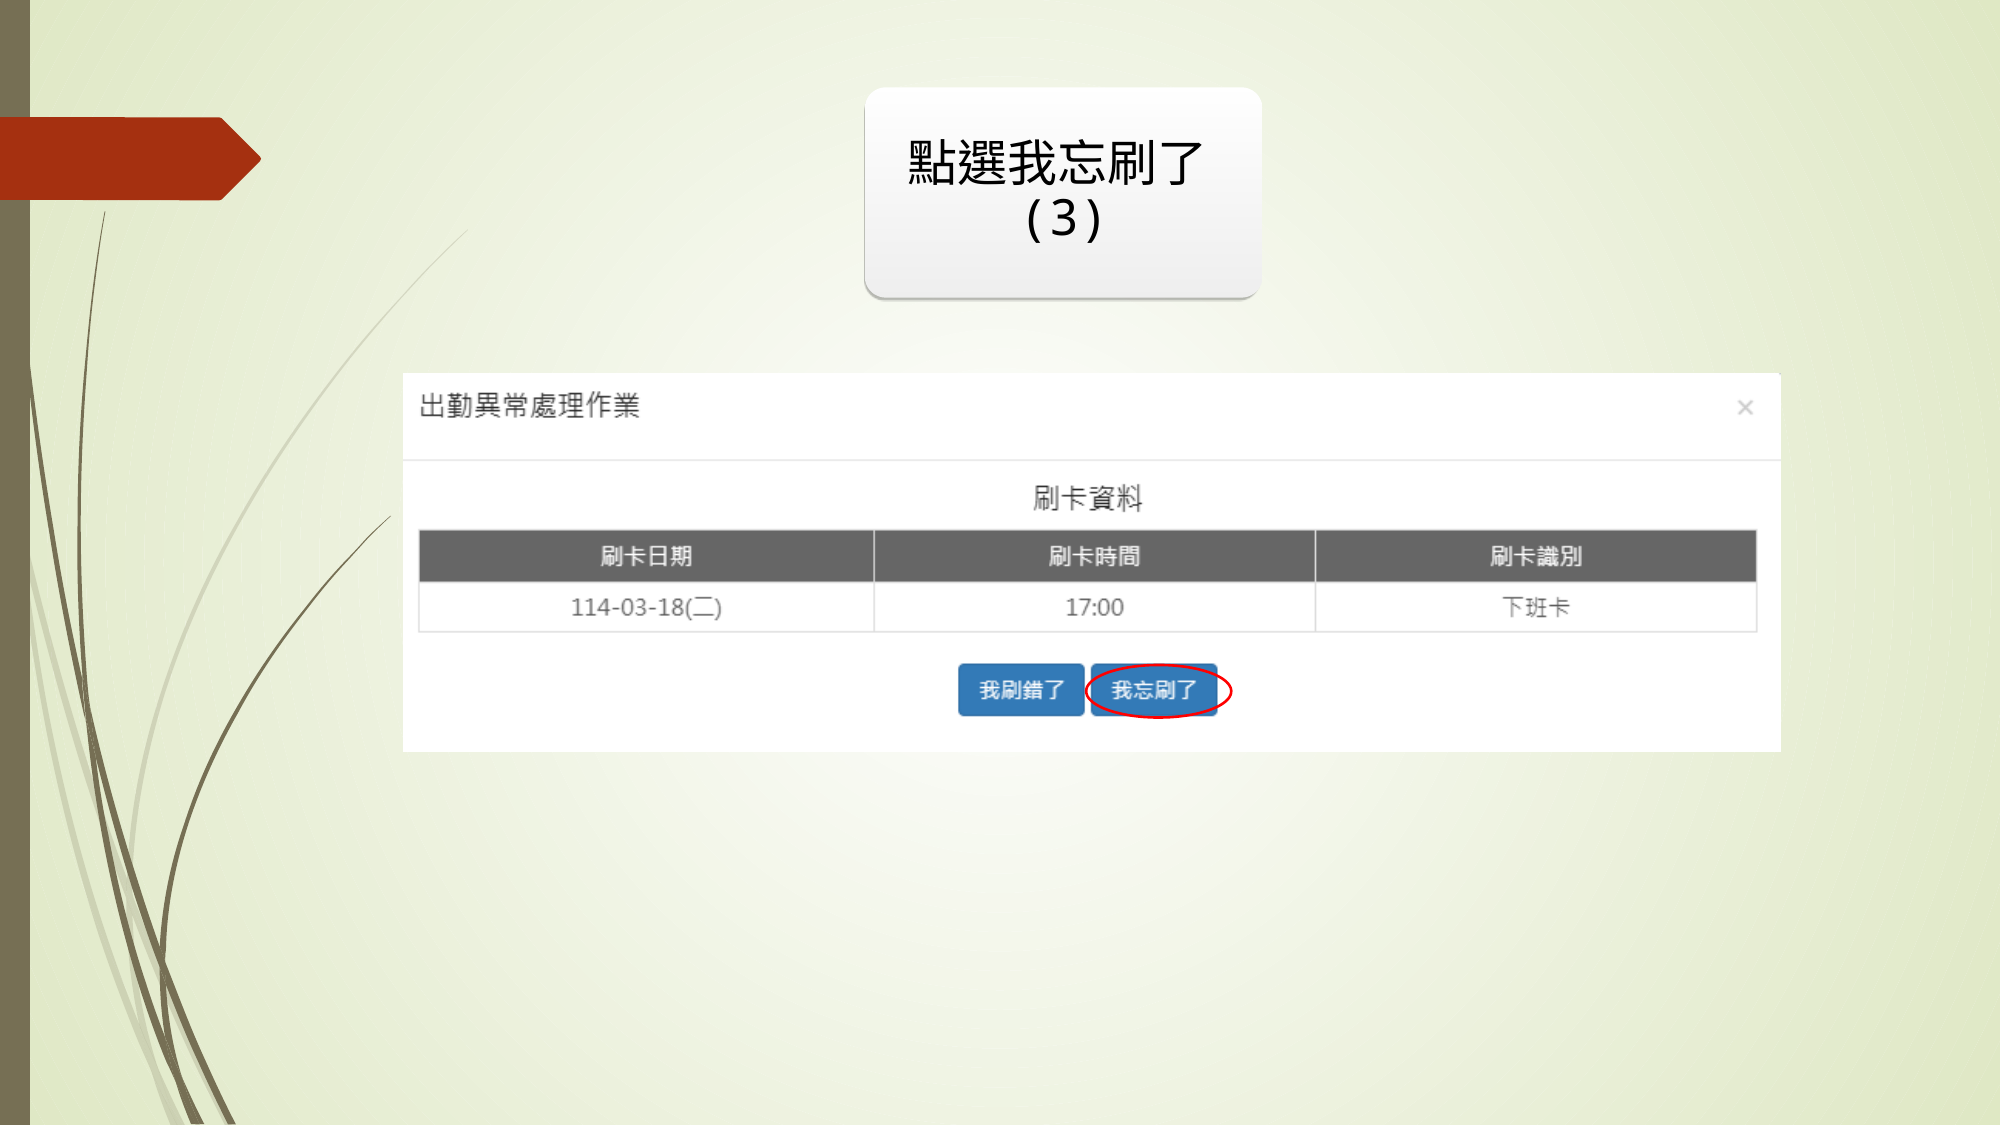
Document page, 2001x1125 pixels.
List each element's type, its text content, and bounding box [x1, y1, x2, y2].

text_box [864, 87, 1263, 298]
text_box 點選我忘刷了(3) [871, 93, 1256, 292]
picture [403, 373, 1781, 752]
